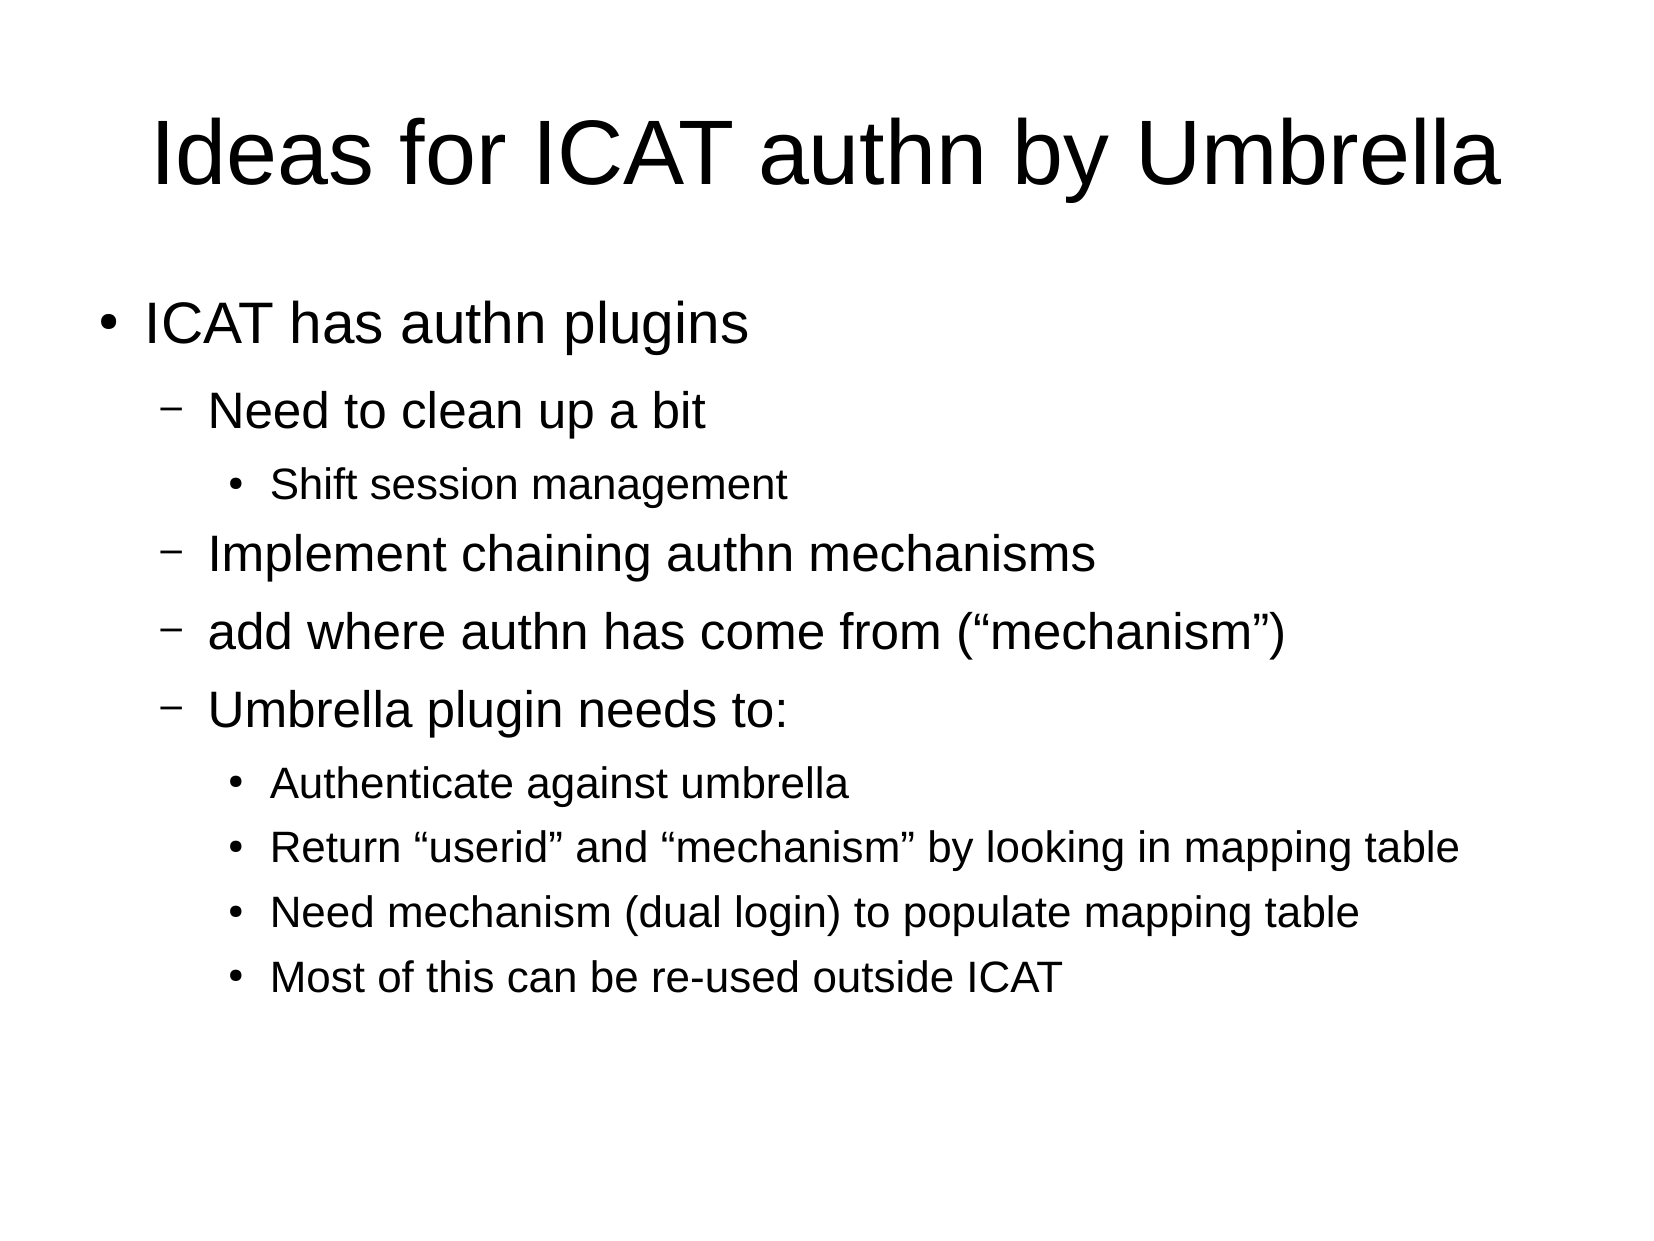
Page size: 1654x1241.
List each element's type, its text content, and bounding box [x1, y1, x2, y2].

title Ideas for ICAT authn by Umbrella [82, 49, 1571, 257]
list ICAT has authn plugins Need to clean up a bit Shift session management Implement chaining authn mechanisms add where authn has come from (“mechanism”) Umbrella plugin needs to: Authenticate against umbrella Return “userid” and “mechanism” by looking in mapping table Need mechanism (dual login) to populate mapping table Most of this can be re-used outside ICAT [82, 290, 1538, 1010]
